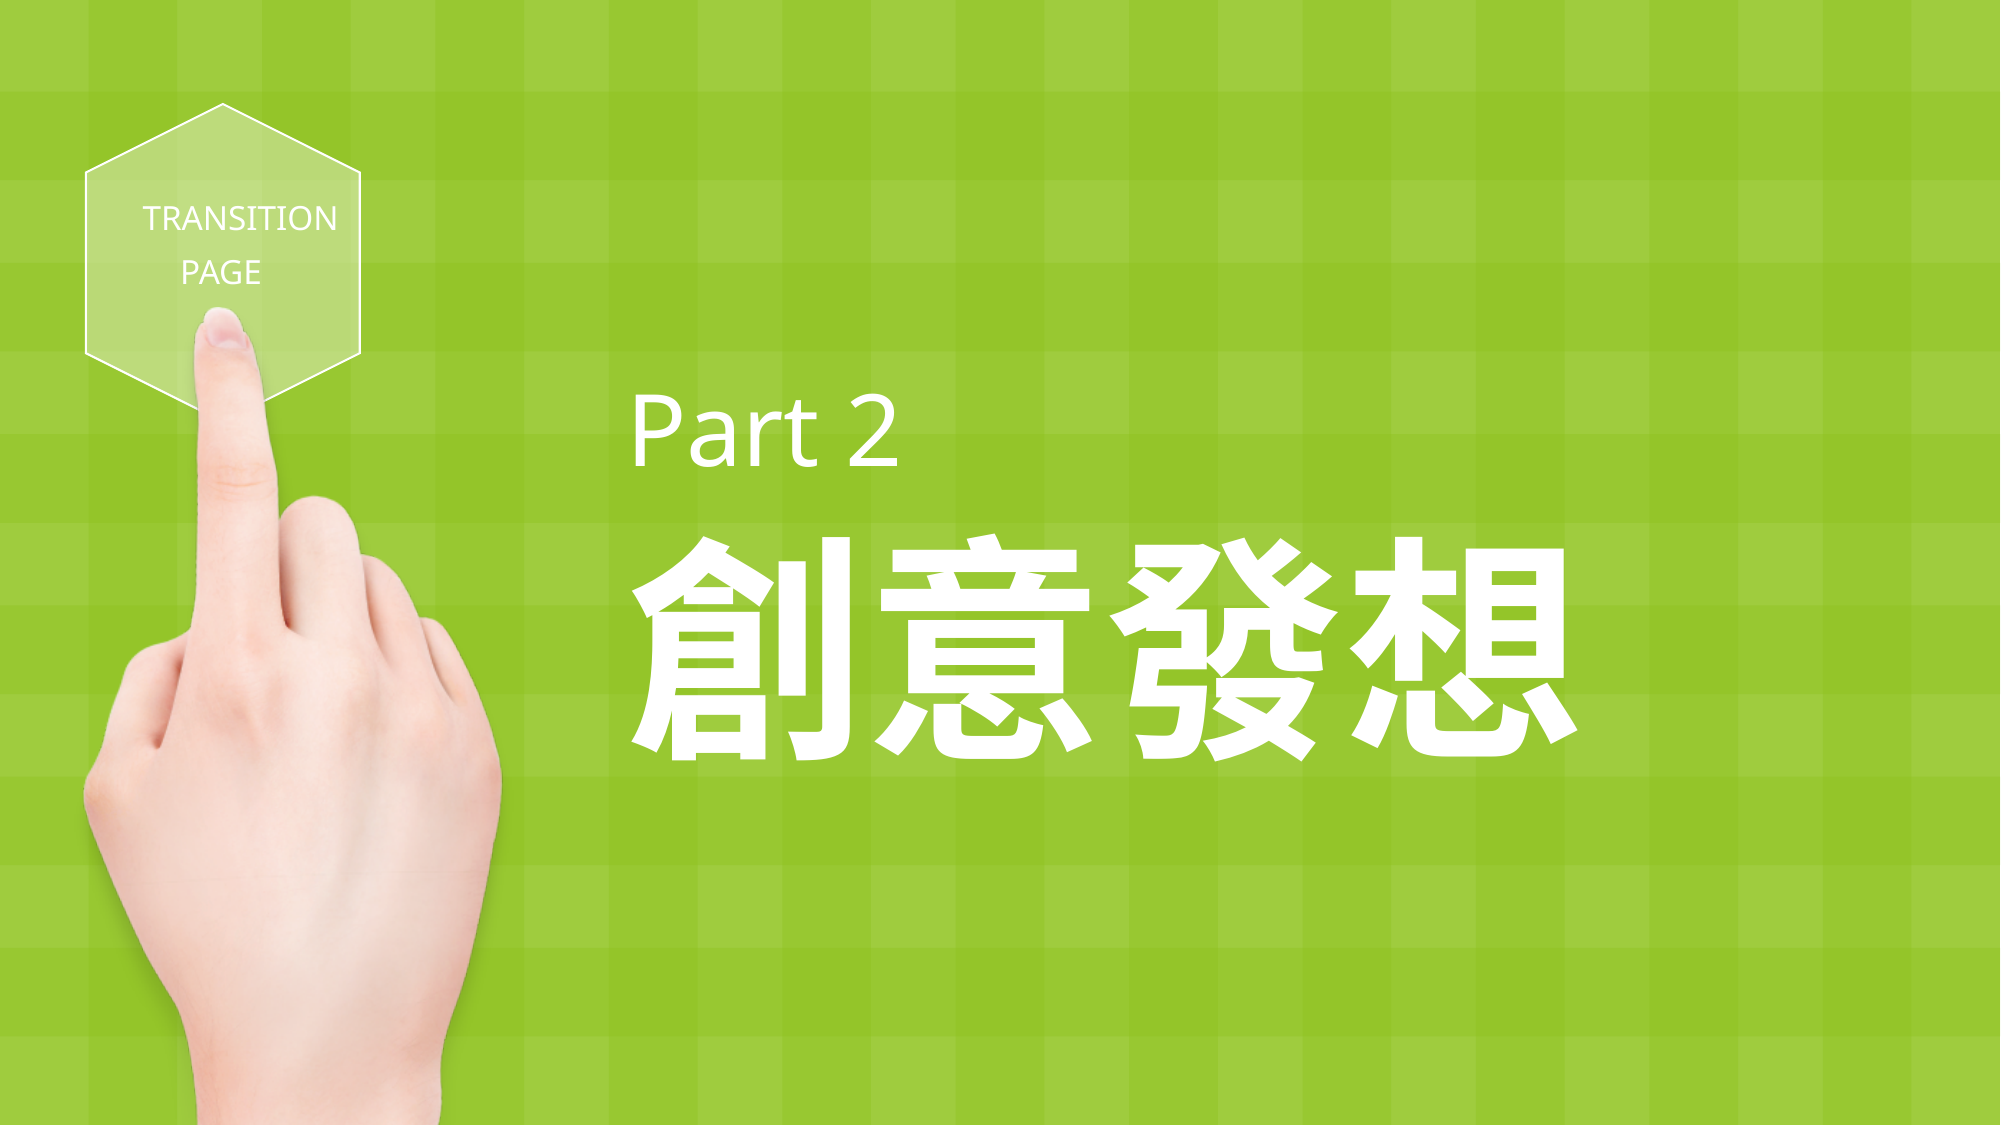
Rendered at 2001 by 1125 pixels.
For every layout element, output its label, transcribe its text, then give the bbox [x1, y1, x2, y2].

text_box 創意發想 [611, 491, 1610, 798]
text_box Part 2 [611, 359, 911, 491]
text_box TRANSITION PAGE [78, 150, 372, 299]
